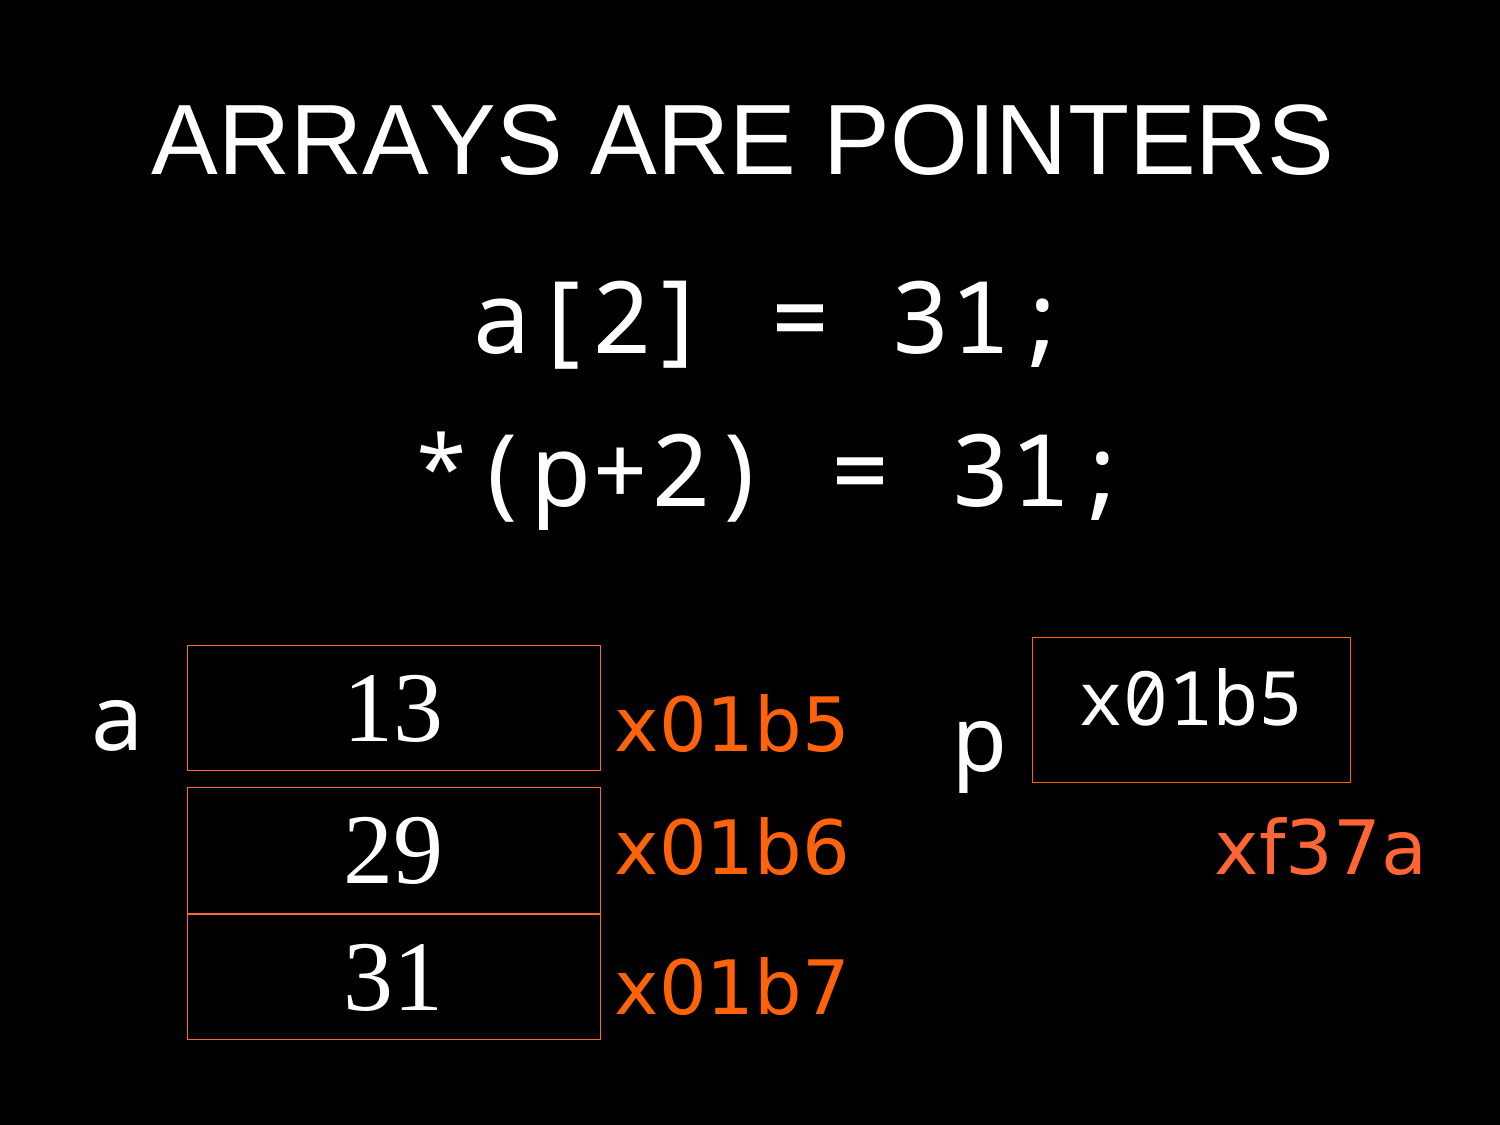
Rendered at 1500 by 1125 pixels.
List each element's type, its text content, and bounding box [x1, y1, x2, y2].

text_box 29 [187, 787, 601, 914]
text_box x01b5 [1032, 637, 1351, 783]
list a[2] = 31; *(p+2) = 31; [154, 246, 1388, 1051]
title ARRAYS ARE POINTERS [75, 55, 1413, 225]
text_box p [937, 666, 1023, 789]
text_box xf37a [1200, 797, 1447, 901]
text_box x01b7 [600, 937, 938, 1040]
text_box x01b5 [600, 675, 938, 778]
text_box a [75, 645, 188, 767]
text_box 31 [187, 914, 601, 1040]
text_box x01b6 [600, 797, 938, 901]
text_box 13 [187, 645, 601, 771]
